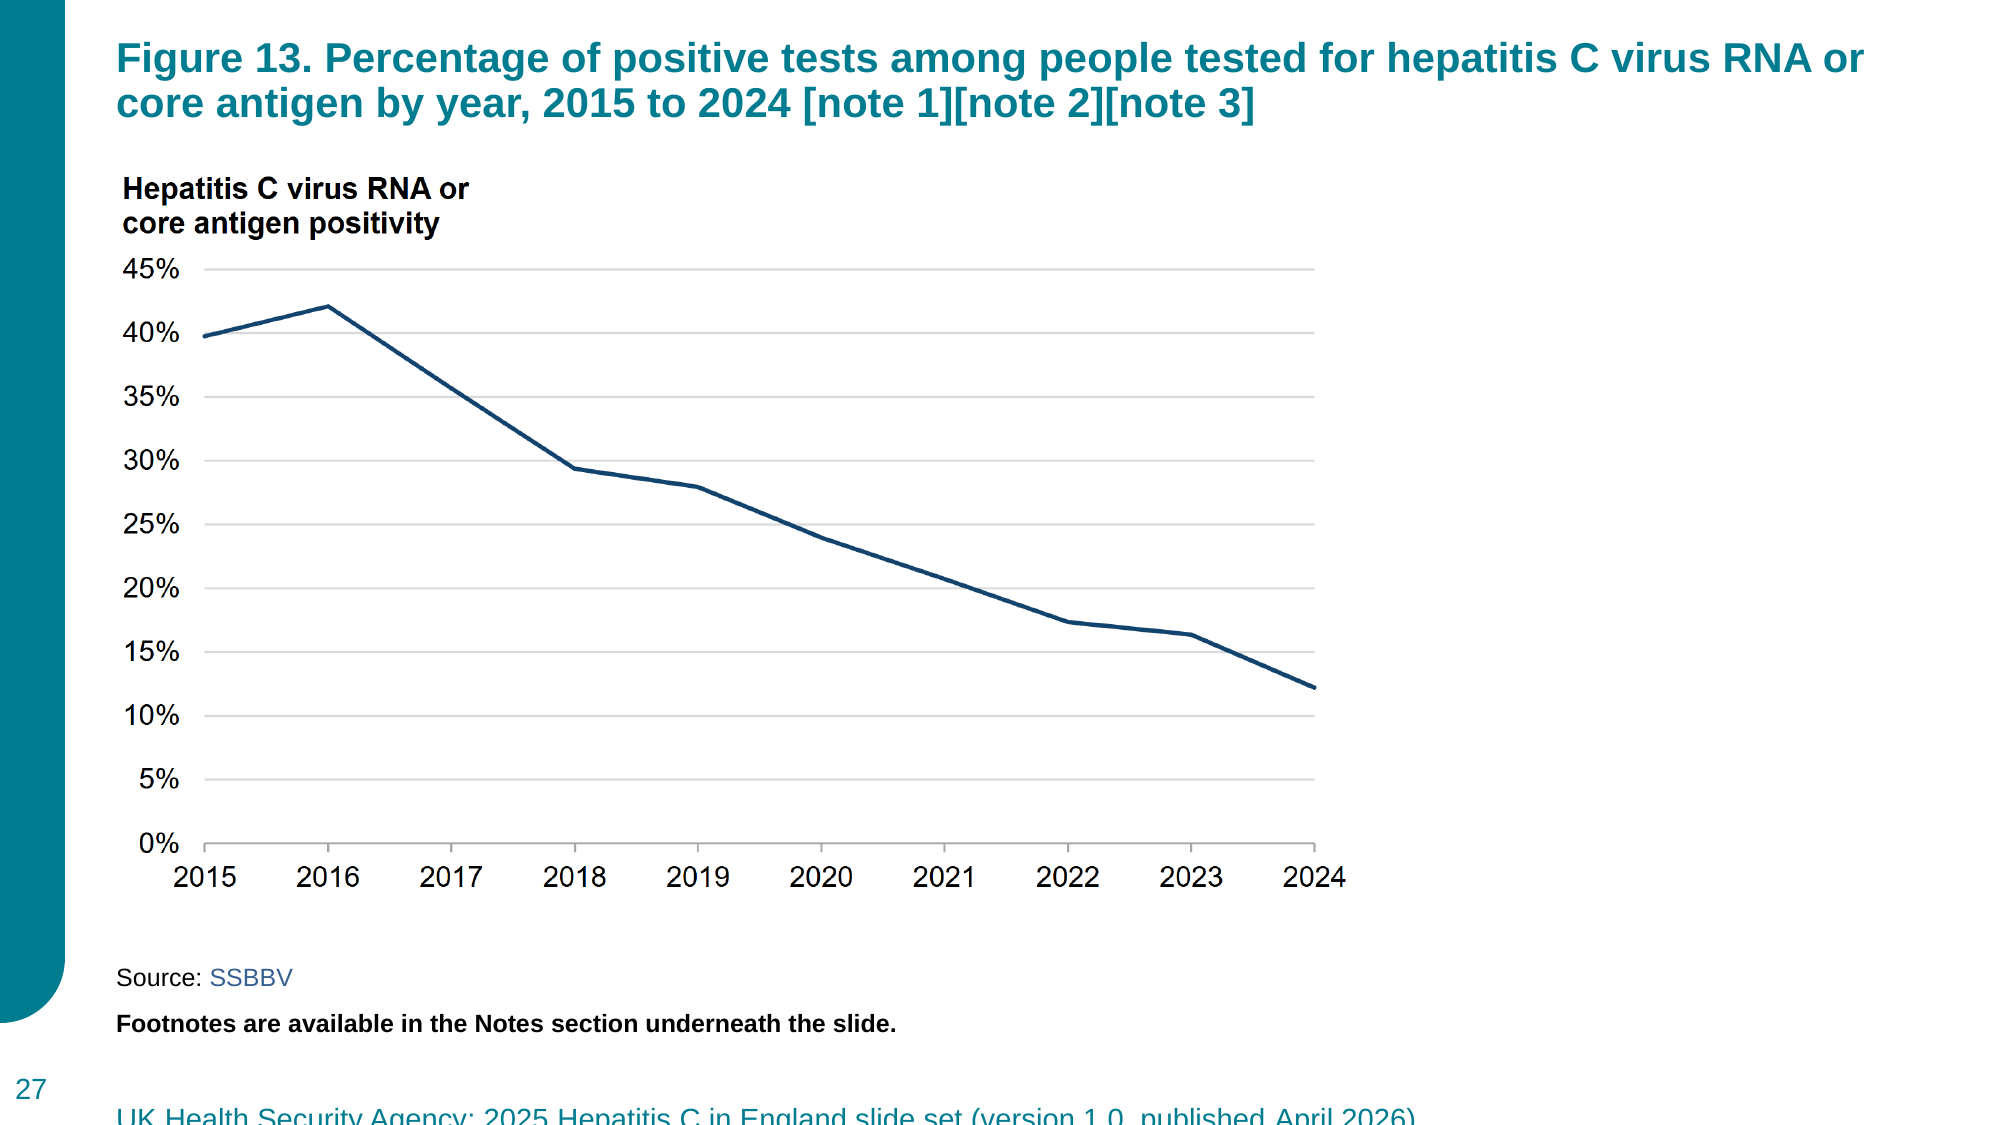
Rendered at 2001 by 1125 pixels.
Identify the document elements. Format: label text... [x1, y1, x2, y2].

title Figure 13. Percentage of positive tests among people tested for hepatitis C virus RNA or core antigen by year, 2015 to 2024 [note 1][note 2][note 3] [101, 29, 1926, 149]
text_box UK Health Security Agency: 2025 Hepatitis C in England slide set (version 1.0, published April 2026) [101, 1057, 1743, 1118]
text_box Source: SSBBV [101, 955, 1069, 1000]
text_box Footnotes are available in the Notes section underneath the slide. [101, 1000, 1069, 1046]
text_box [0, 1057, 67, 1118]
picture [101, 160, 1365, 909]
